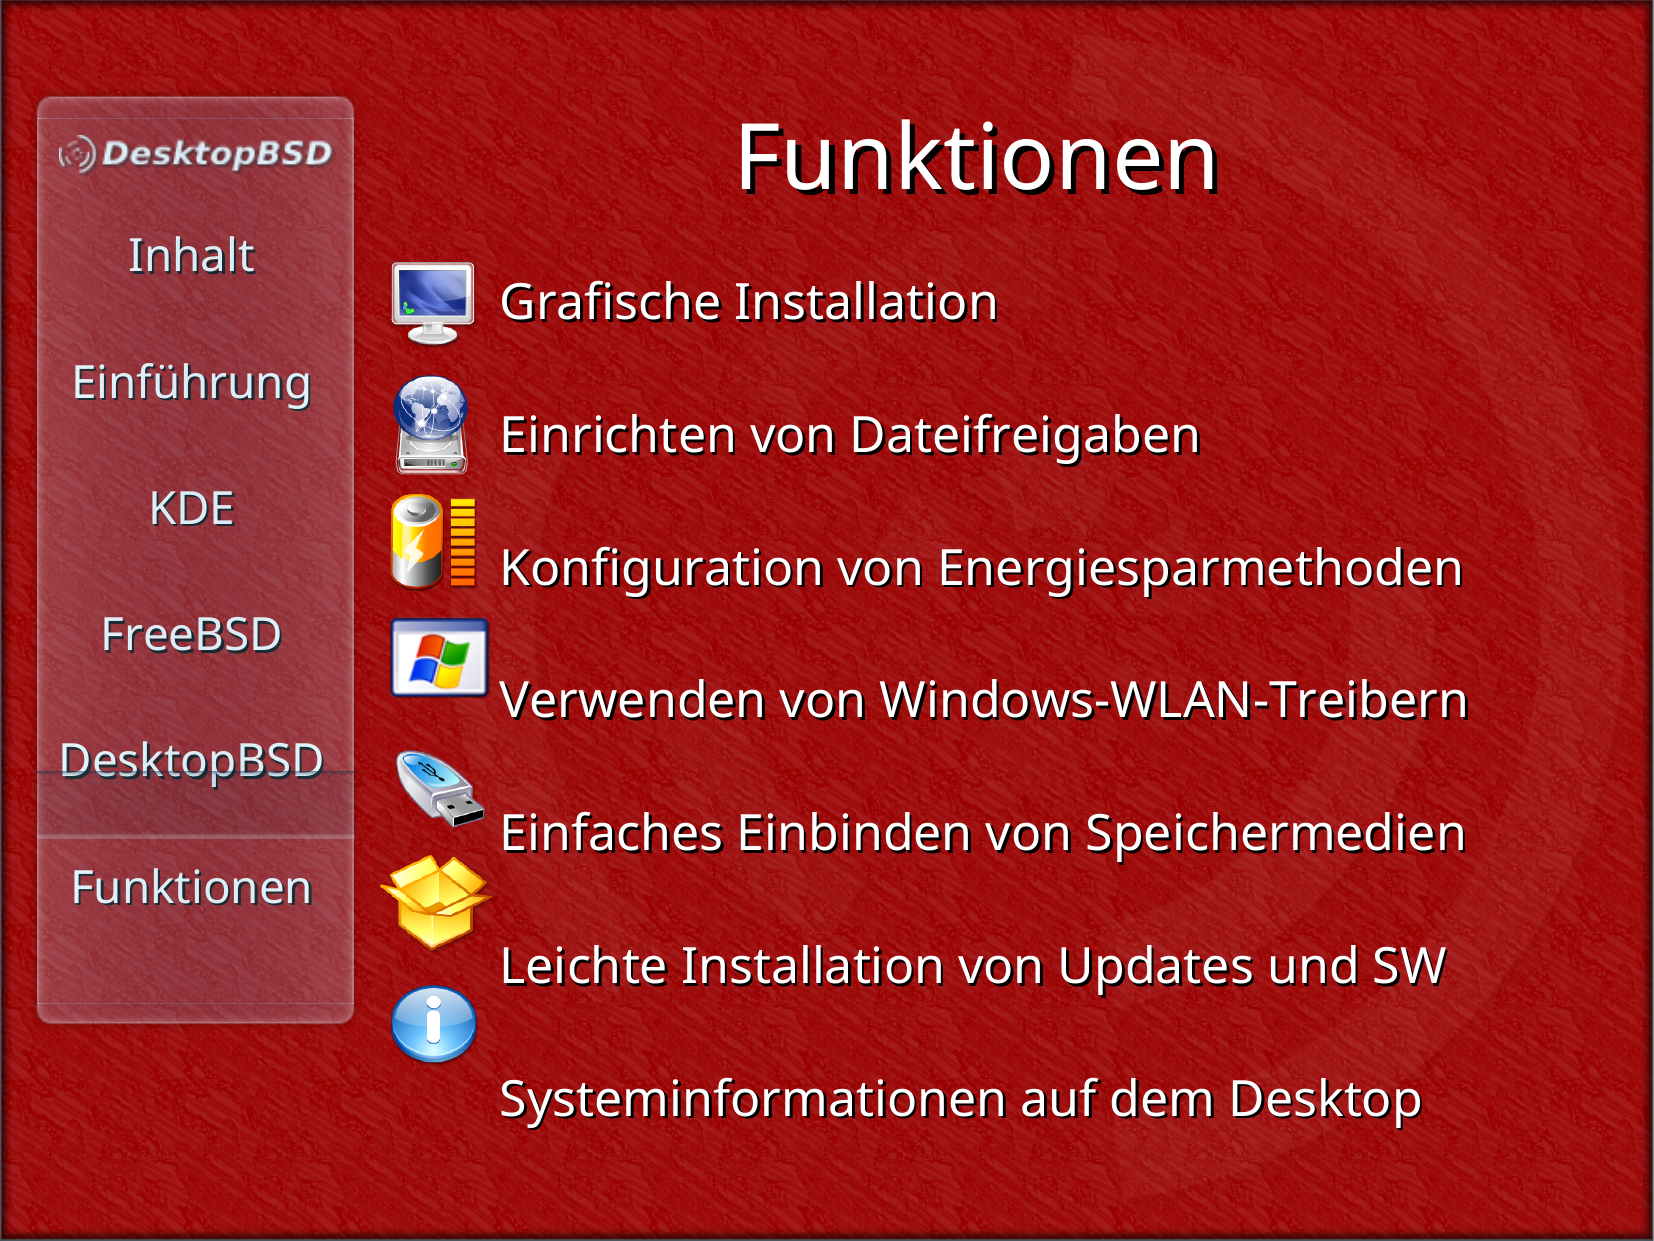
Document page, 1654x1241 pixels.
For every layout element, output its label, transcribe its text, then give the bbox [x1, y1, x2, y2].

title Funktionen [383, 49, 1571, 257]
picture [0, 0, 1654, 1241]
list Grafische Installation Einrichten von Dateifreigaben Konfiguration von Energiesparmethoden Verwenden von Windows-WLAN-Treibern Einfaches Einbinden von Speichermedien Leichte Installation von Updates und SW Systeminformationen auf dem Desktop [442, 265, 1625, 1085]
